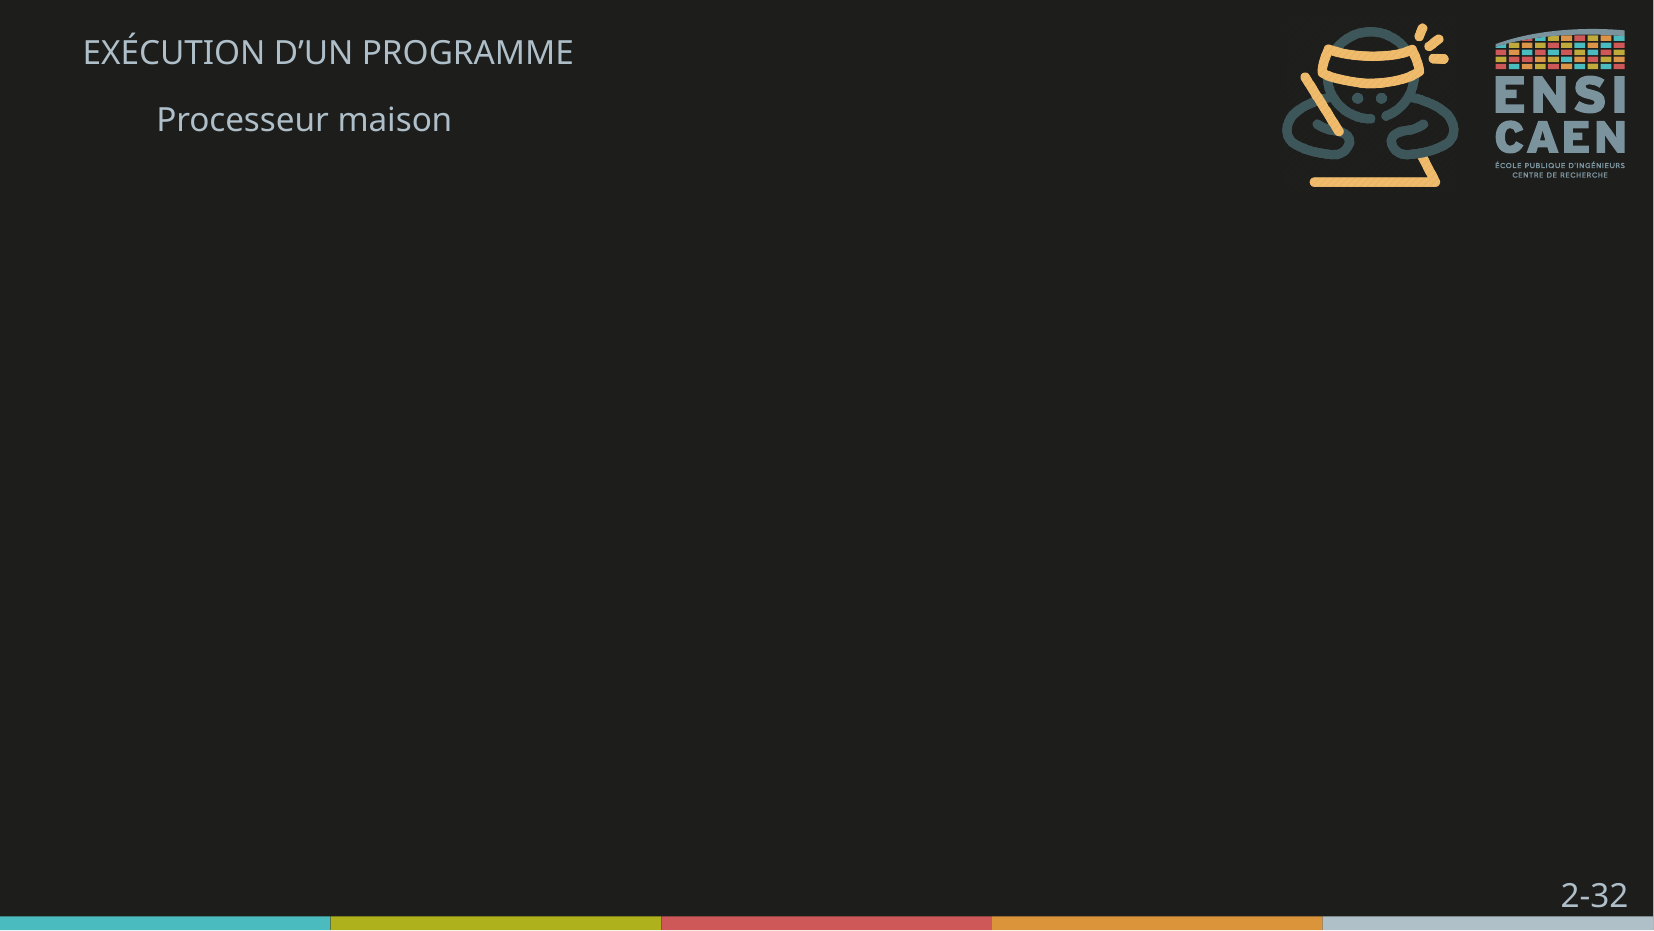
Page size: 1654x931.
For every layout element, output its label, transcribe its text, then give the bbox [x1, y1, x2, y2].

picture [1281, 15, 1459, 193]
title EXÉCUTION D’UN PROGRAMME Processeur maison [82, 0, 1467, 148]
